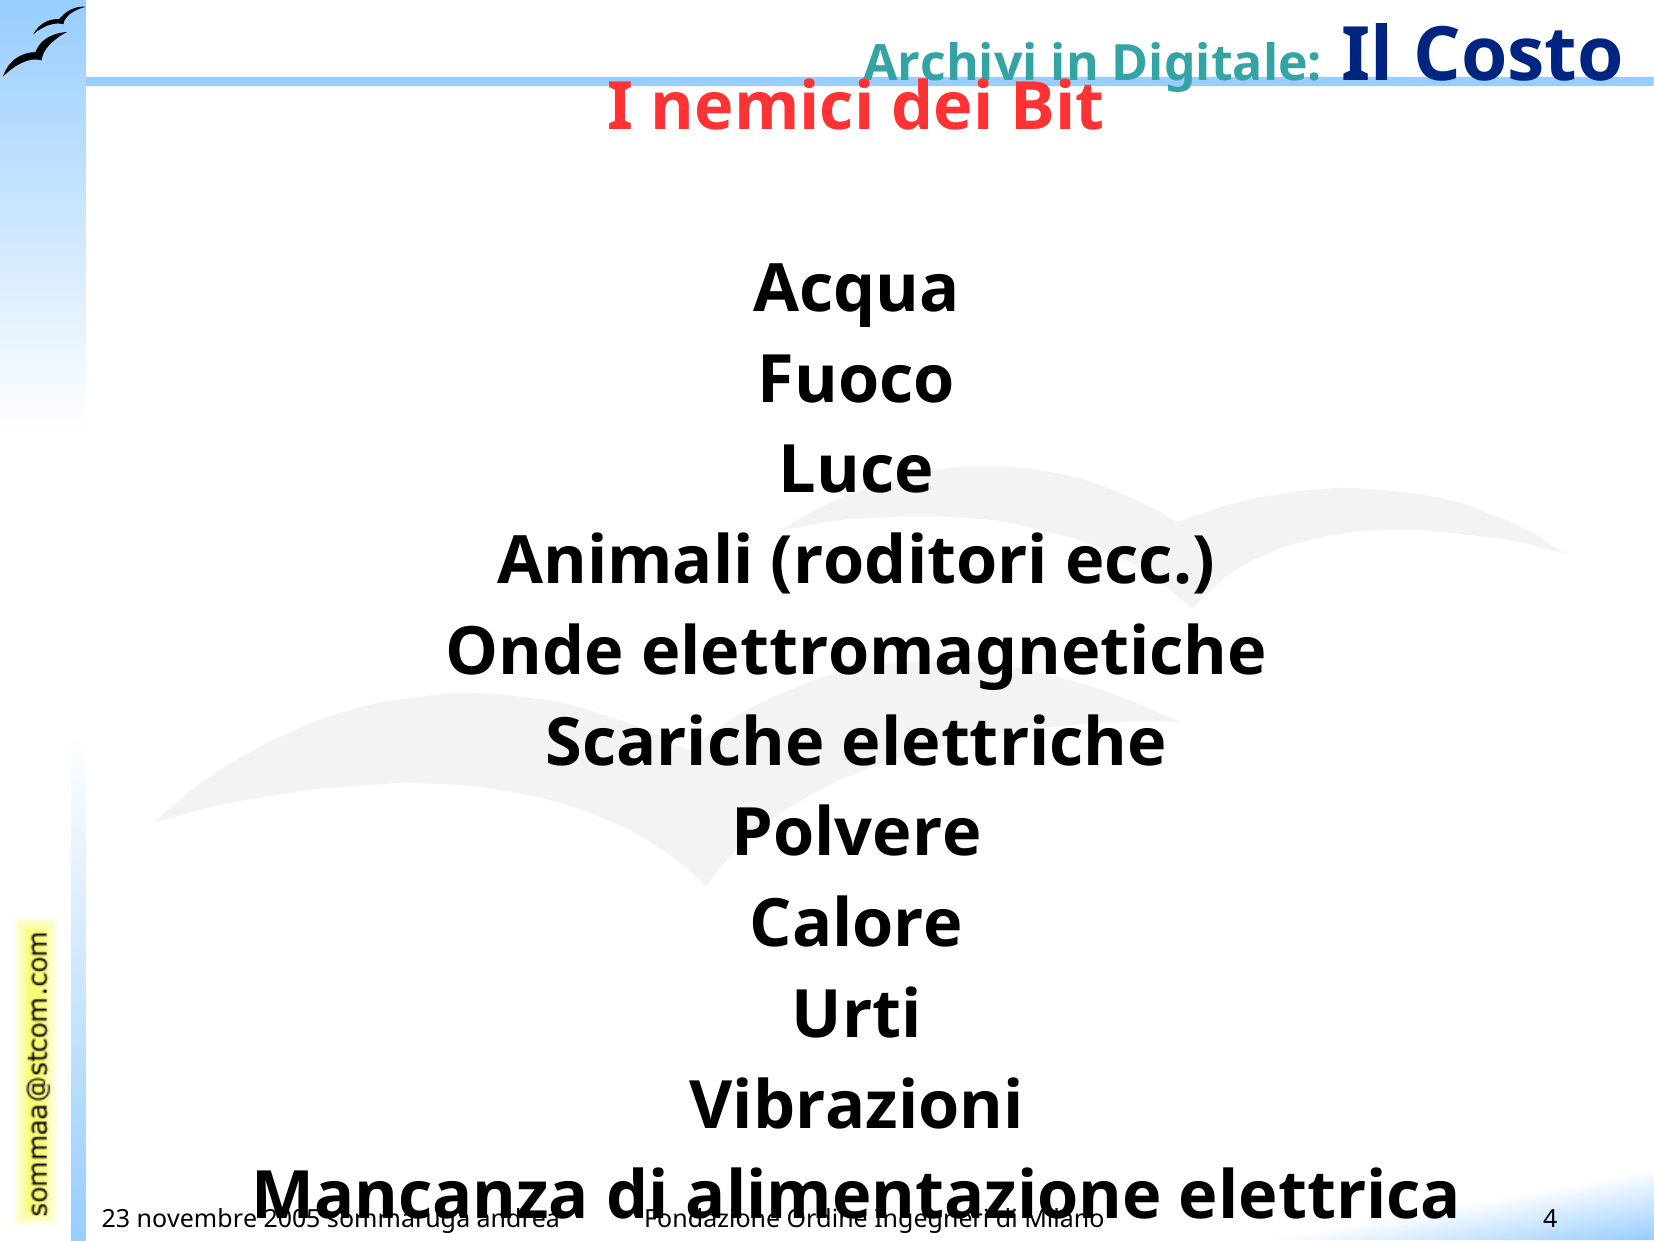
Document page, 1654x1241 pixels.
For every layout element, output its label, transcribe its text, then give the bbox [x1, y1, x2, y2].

title Archivi in Digitale: Il Costo [85, 0, 1654, 104]
picture [12, 915, 60, 1228]
subtitle I nemici dei Bit Acqua Fuoco Luce Animali (roditori ecc.) Onde elettromagnetiche Scariche elettriche Polvere Calore Urti Vibrazioni Mancanza di alimentazione elettrica [85, 121, 1628, 1176]
